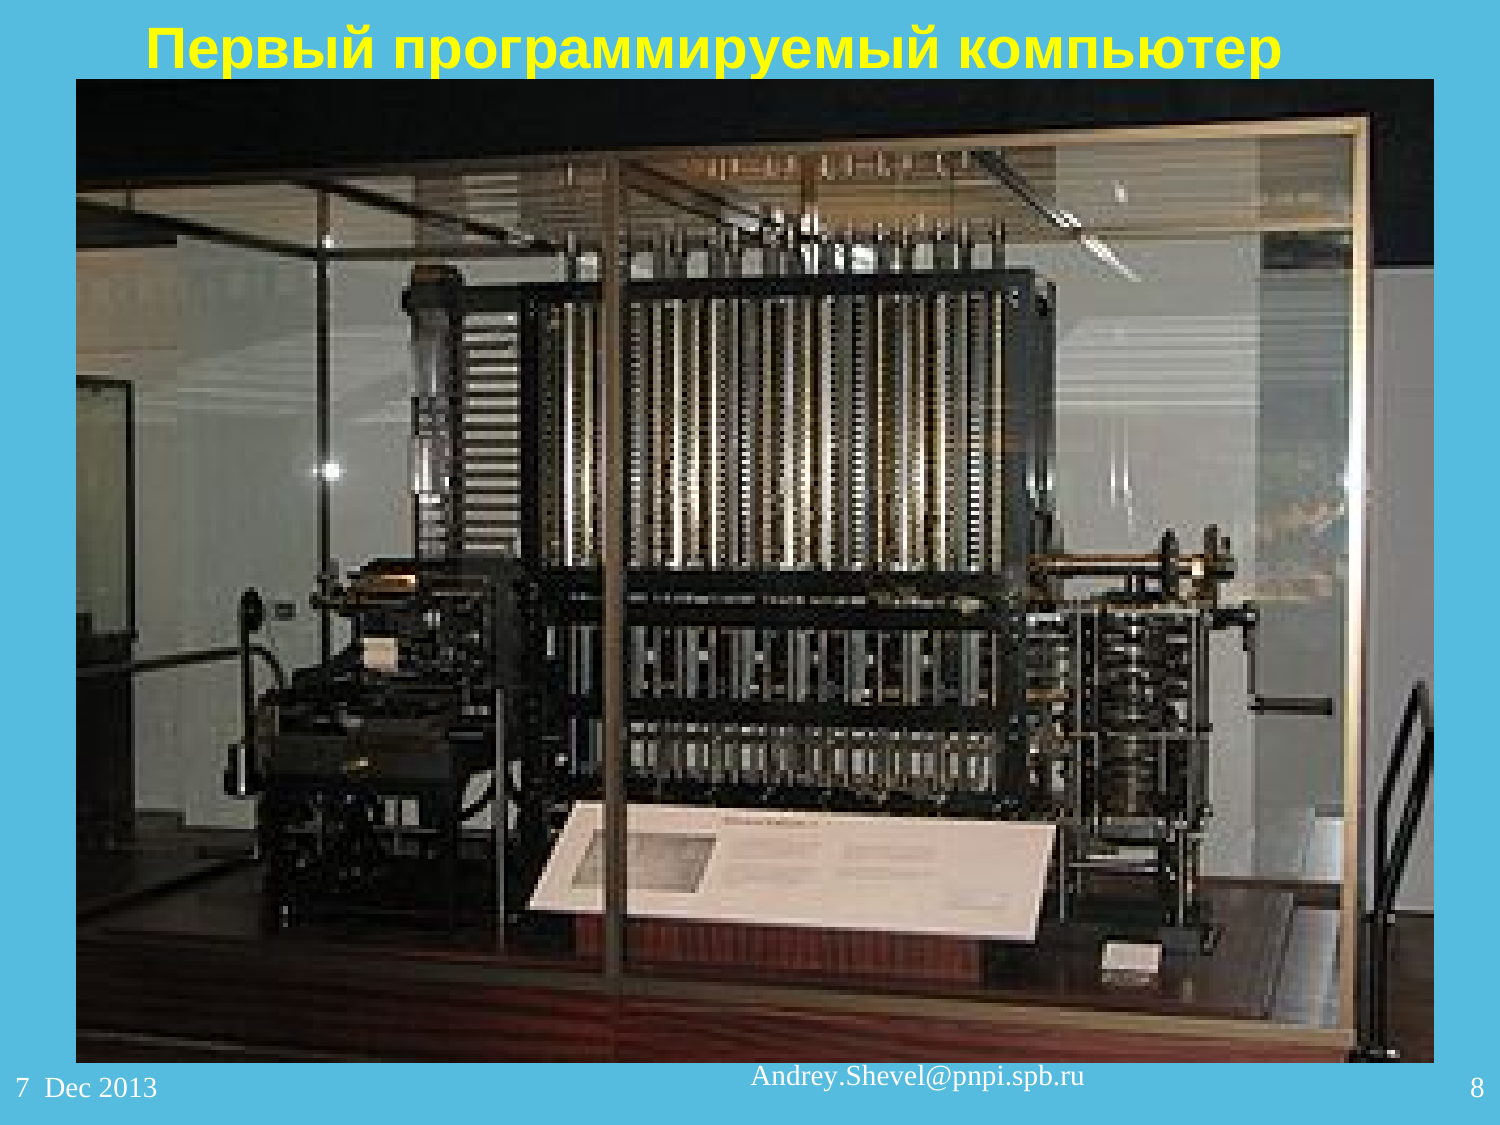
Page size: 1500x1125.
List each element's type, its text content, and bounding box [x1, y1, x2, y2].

title Первый программируемый компьютер [88, 0, 1364, 79]
picture [76, 79, 1434, 1063]
